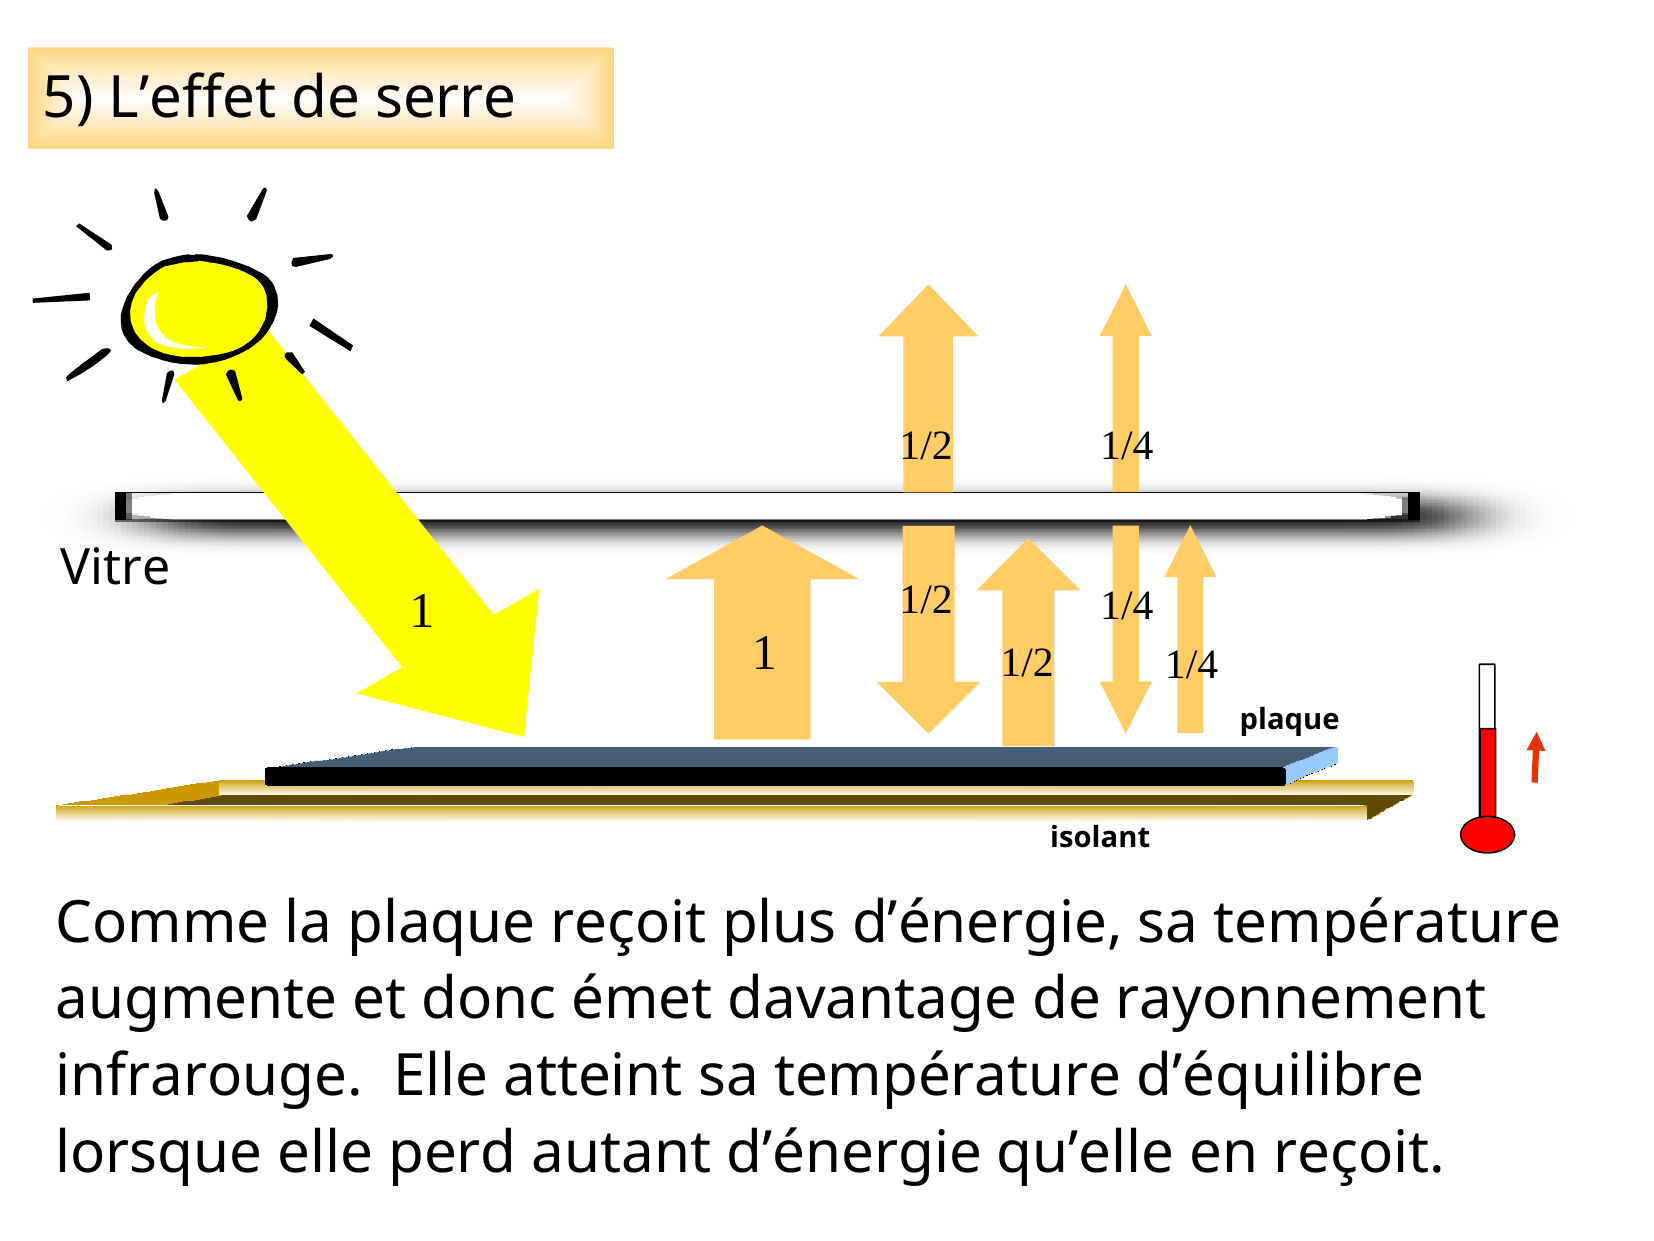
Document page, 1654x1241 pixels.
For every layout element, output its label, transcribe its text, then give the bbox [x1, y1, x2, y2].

text_box Comme la plaque reçoit plus d’énergie, sa température augmente et donc émet davantage de rayonnement infrarouge. Elle atteint sa température d’équilibre lorsque elle perd autant d’énergie qu’elle en reçoit. [40, 873, 1627, 1162]
text_box [1177, 693, 1204, 733]
picture [44, 737, 1429, 832]
text_box [66, 348, 112, 382]
text_box Vitre [45, 523, 209, 566]
text_box [1099, 634, 1152, 734]
text_box [1099, 284, 1152, 416]
text_box [1112, 525, 1139, 575]
text_box [1460, 664, 1515, 853]
text_box 1/2 [1000, 633, 1076, 691]
text_box 1 [409, 575, 445, 645]
text_box 1/2 [899, 416, 975, 474]
text_box [76, 223, 113, 251]
text_box [902, 525, 955, 569]
text_box isolant [1035, 808, 1288, 884]
picture [27, 472, 319, 564]
text_box 1/2 [899, 569, 975, 628]
text_box [976, 538, 1081, 633]
text_box 5) L’effet de serre [28, 48, 613, 149]
text_box [903, 474, 954, 493]
text_box 1 [751, 616, 787, 687]
text_box [246, 187, 267, 222]
text_box [1112, 474, 1139, 493]
text_box 1/4 [1165, 634, 1241, 693]
text_box [28, 47, 615, 149]
text_box 1/4 [1100, 575, 1176, 634]
text_box [154, 188, 169, 221]
text_box [665, 525, 860, 740]
text_box 1/4 [1100, 416, 1176, 474]
text_box [878, 284, 979, 416]
text_box plaque [1224, 690, 1477, 766]
text_box [120, 254, 540, 737]
text_box [309, 318, 354, 352]
text_box [291, 254, 333, 267]
text_box [1164, 525, 1217, 634]
text_box [876, 628, 981, 734]
text_box [1002, 691, 1055, 747]
text_box [32, 292, 91, 303]
picture [382, 472, 1591, 564]
